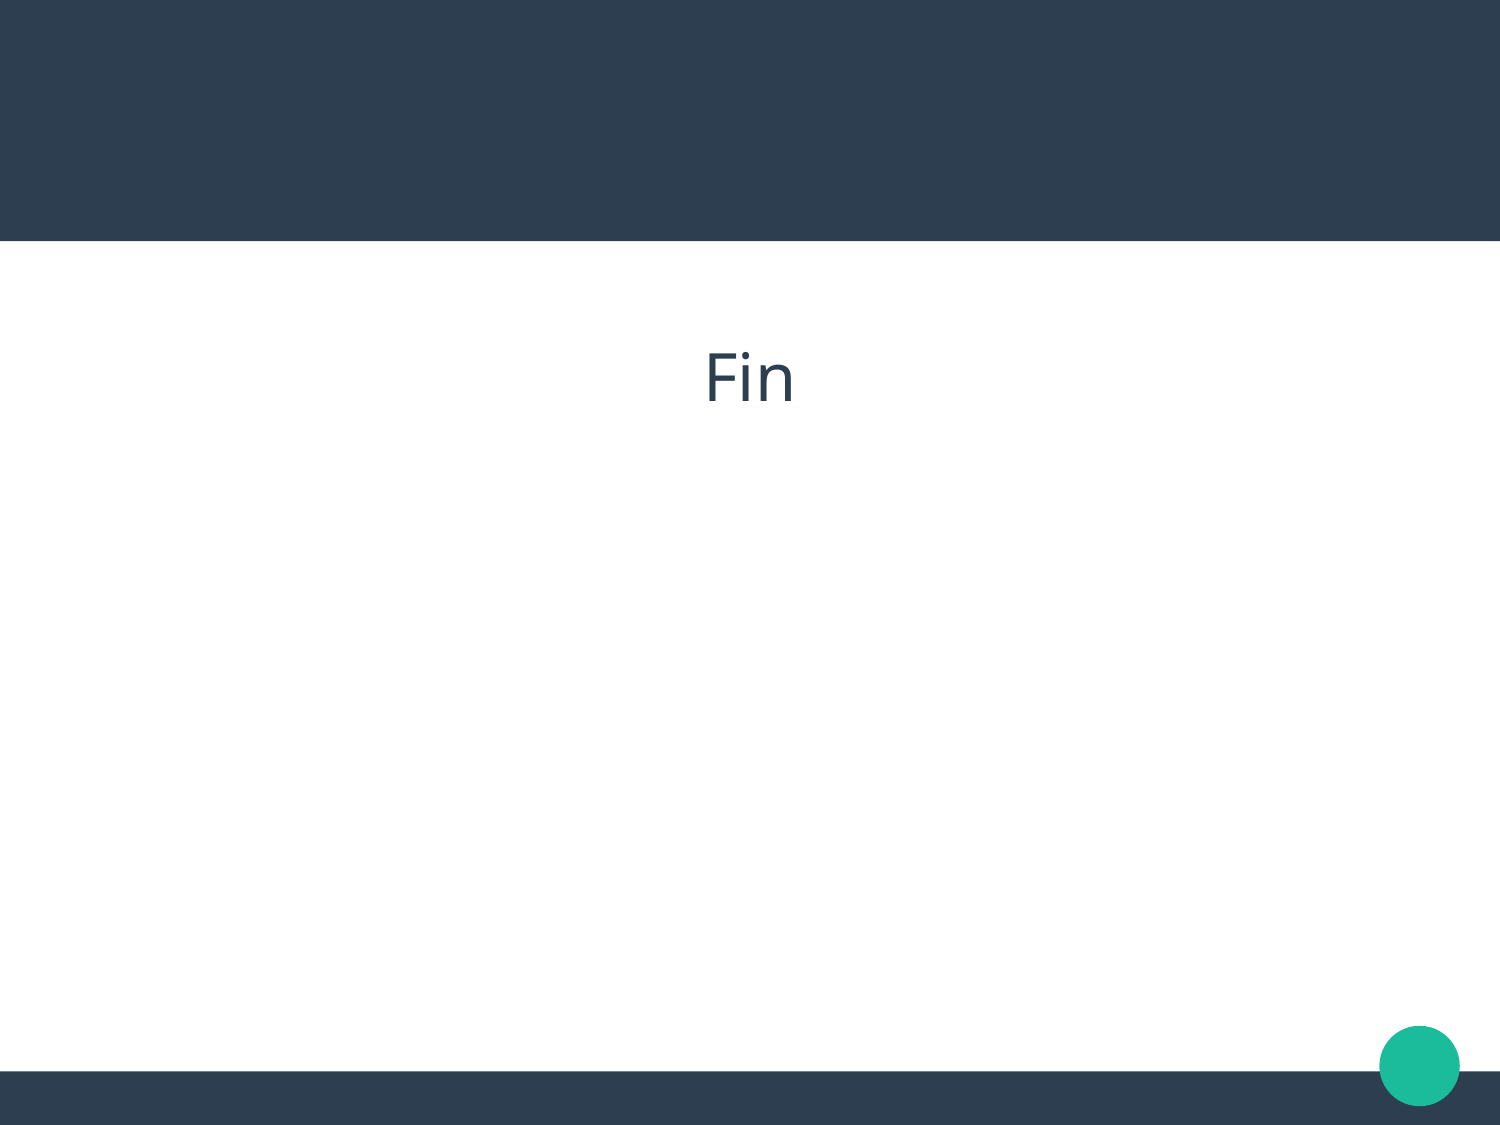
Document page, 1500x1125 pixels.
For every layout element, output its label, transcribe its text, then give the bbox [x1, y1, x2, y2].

subtitle Fin [53, 44, 1447, 707]
